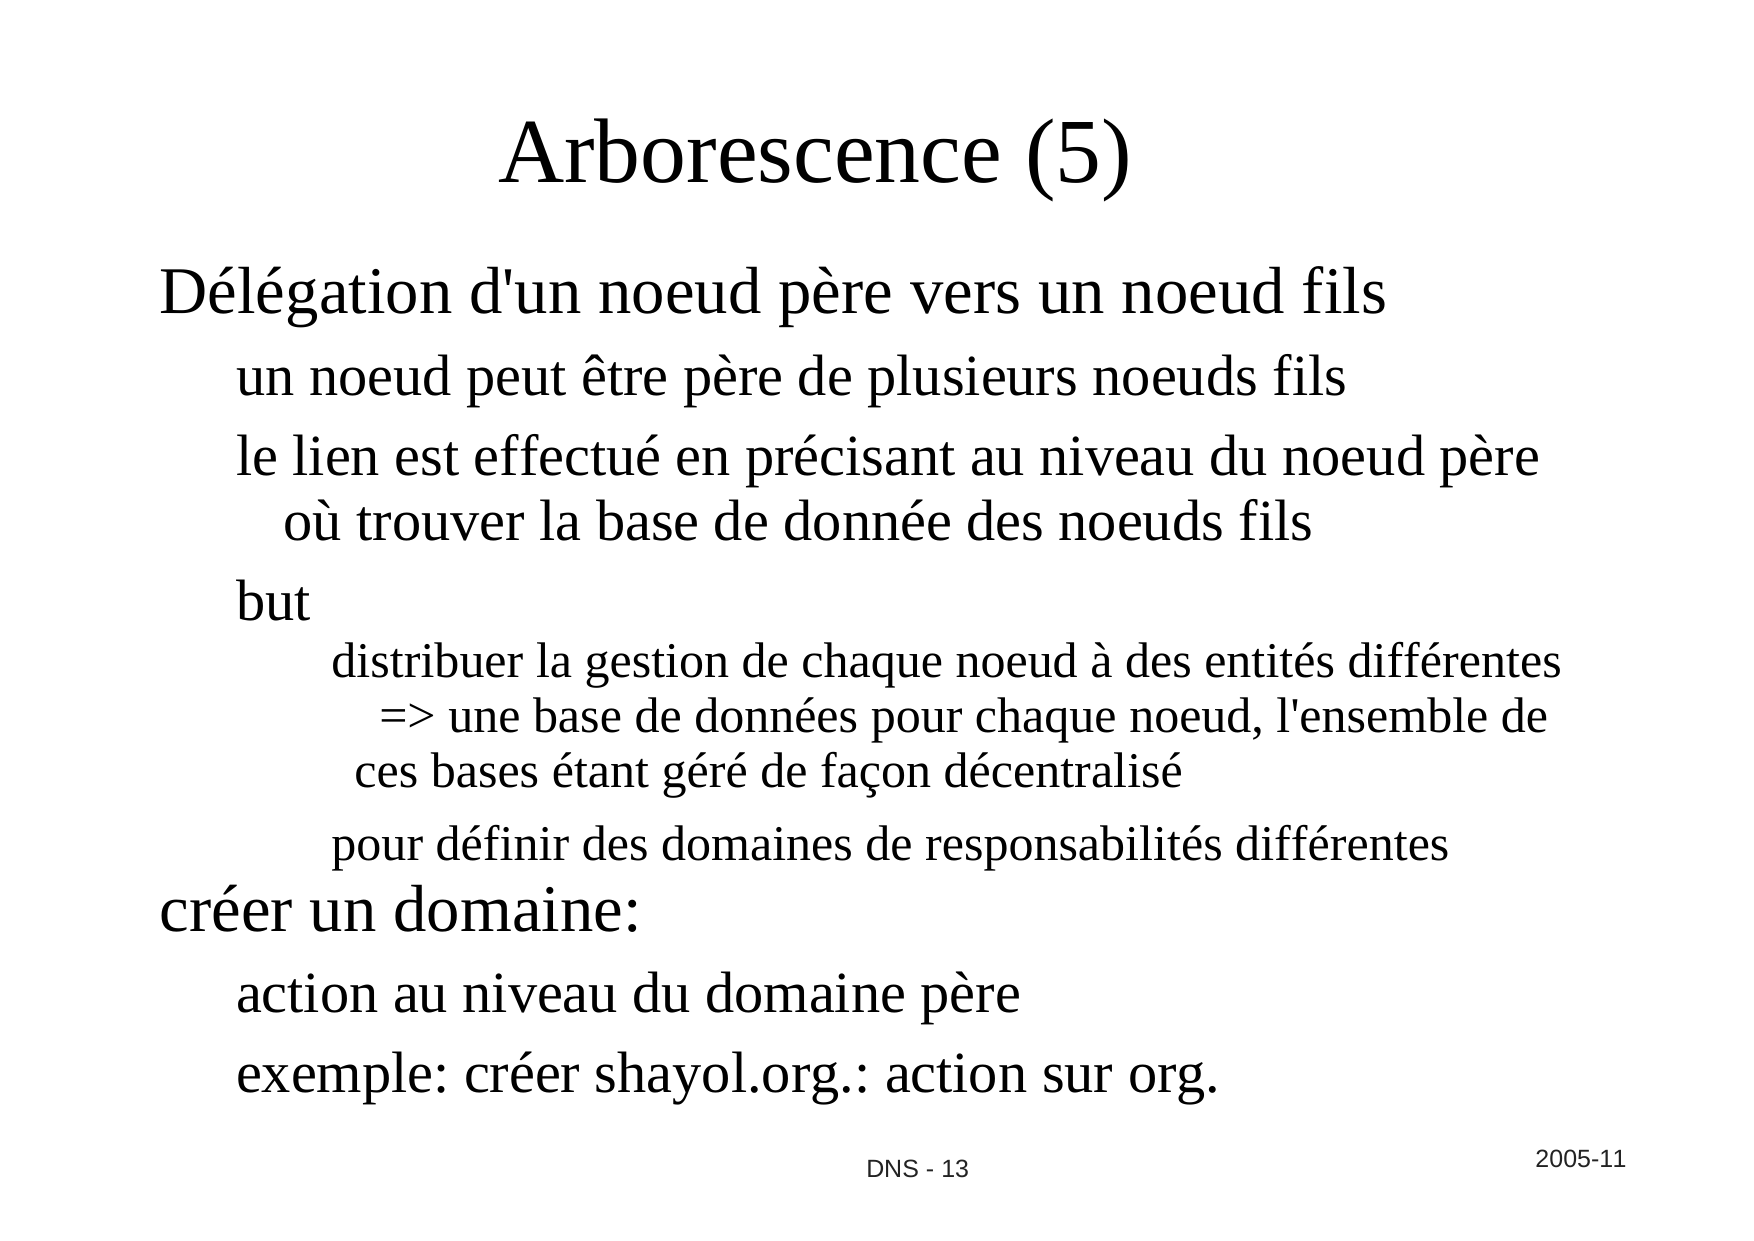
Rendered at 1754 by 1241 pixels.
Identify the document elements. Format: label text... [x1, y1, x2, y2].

title Arborescence (5) [124, 57, 1507, 246]
list Délégation d'un noeud père vers un noeud fils un noeud peut être père de plusieurs noeuds fils le lien est effectué en précisant au niveau du noeud père où trouver la base de donnée des noeuds fils but distribuer la gestion de chaque noeud à des entités différentes => une base de données pour chaque noeud, l'ensemble de ces bases étant géré de façon décentralisé pour définir des domaines de responsabilités différentes créer un domaine: action au niveau du domaine père exemple: créer shayol.org.: action sur org. [126, 246, 1627, 1183]
